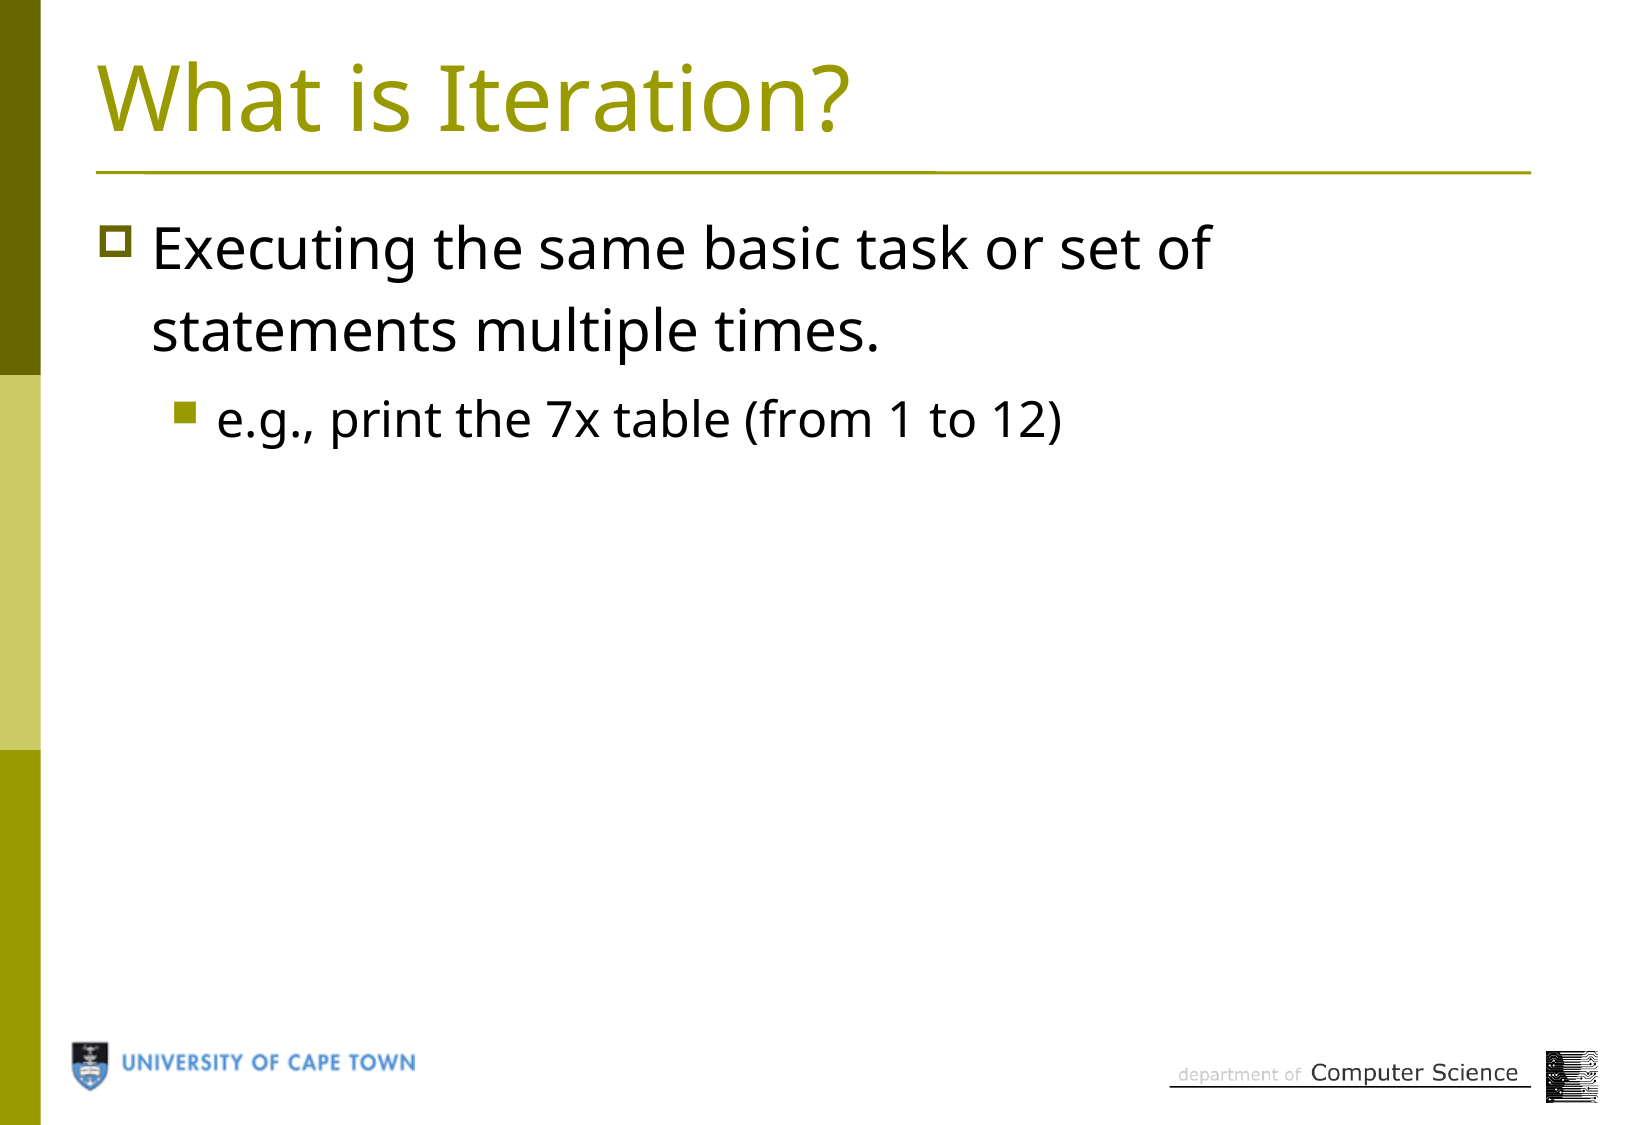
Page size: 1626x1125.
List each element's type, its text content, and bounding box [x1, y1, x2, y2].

picture [61, 1024, 415, 1103]
title What is Iteration? [81, 21, 1543, 180]
list Executing the same basic task or set of statements multiple times. e.g., print the 7x table (from 1 to 12) [81, 196, 1543, 1021]
picture [1169, 1043, 1532, 1091]
picture [1546, 1051, 1598, 1103]
